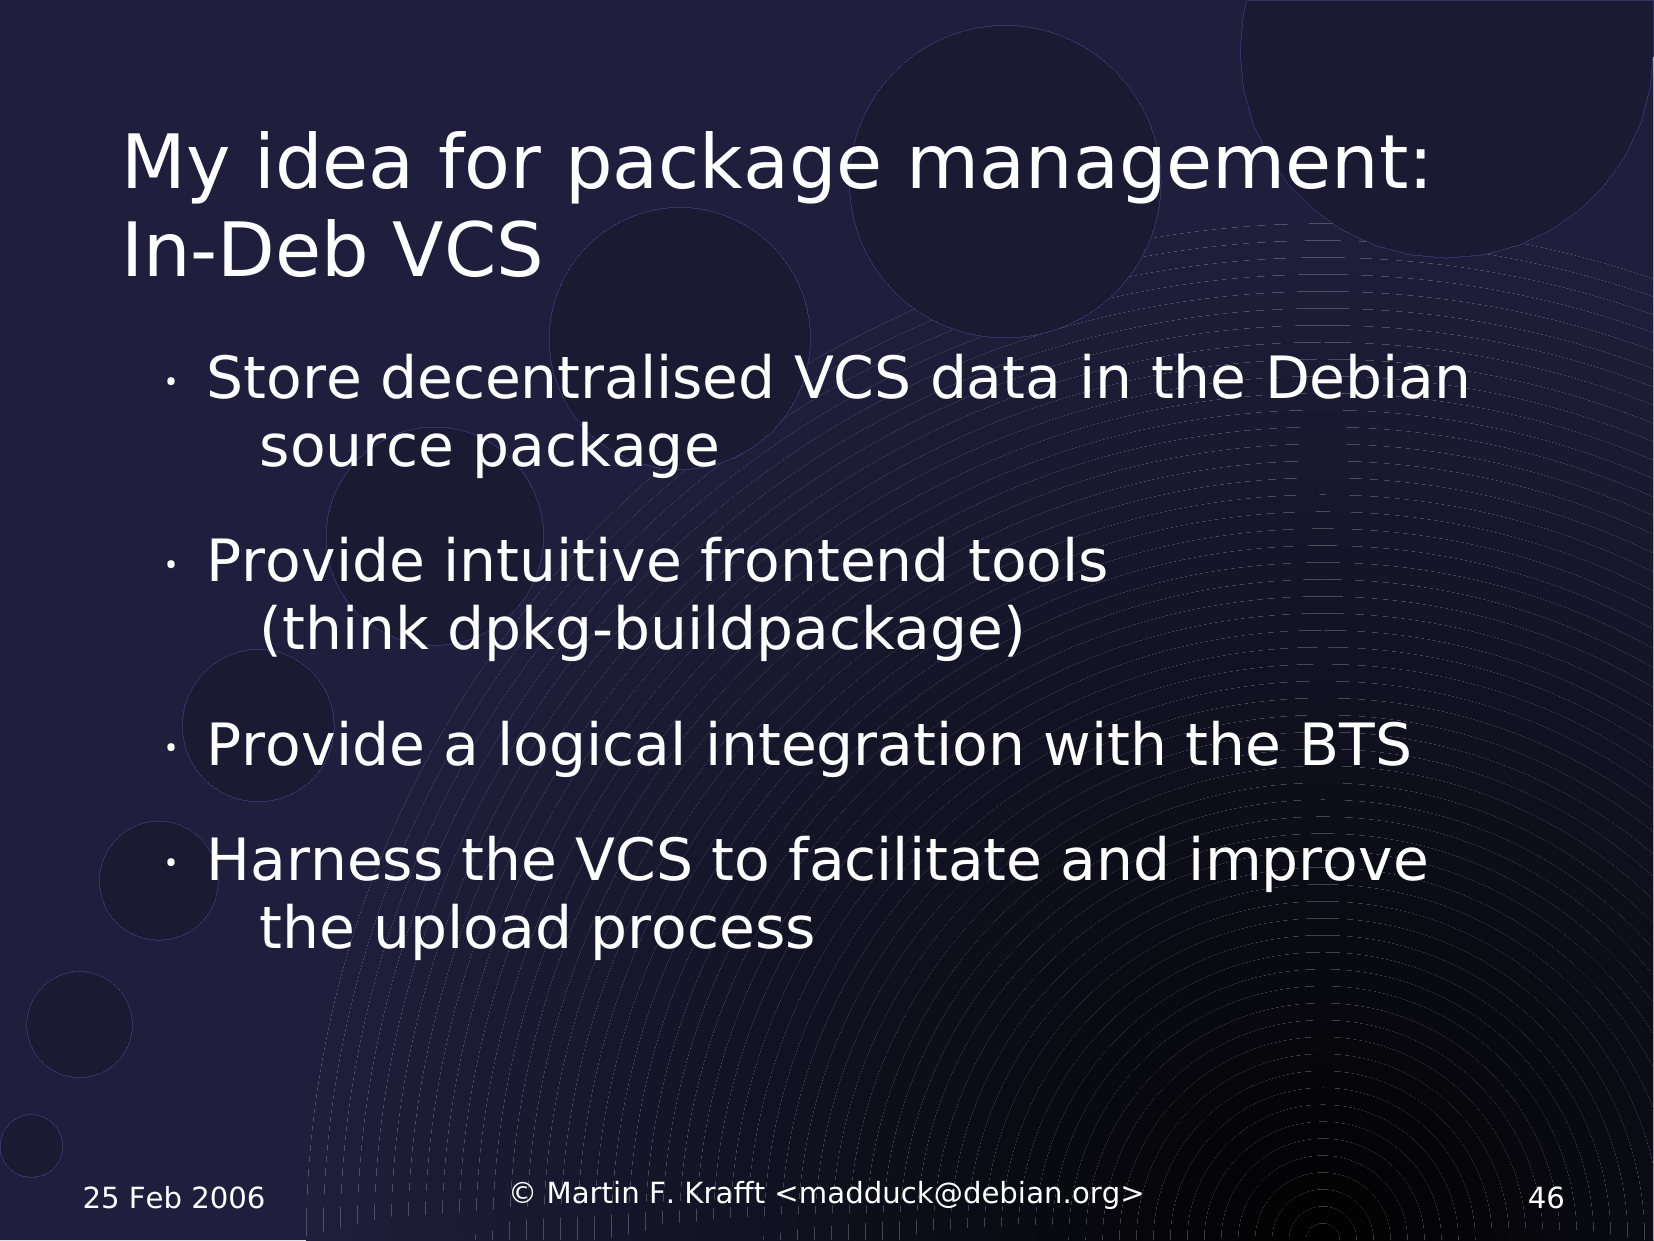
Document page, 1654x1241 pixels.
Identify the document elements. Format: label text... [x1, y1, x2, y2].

title My idea for package management: In-Deb VCS [121, 102, 1534, 311]
list Store decentralised VCS data in the Debian source package Provide intuitive frontend tools (think dpkg-buildpackage) Provide a logical integration with the BTS Harness the VCS to facilitate and improve the upload process [118, 344, 1534, 1127]
